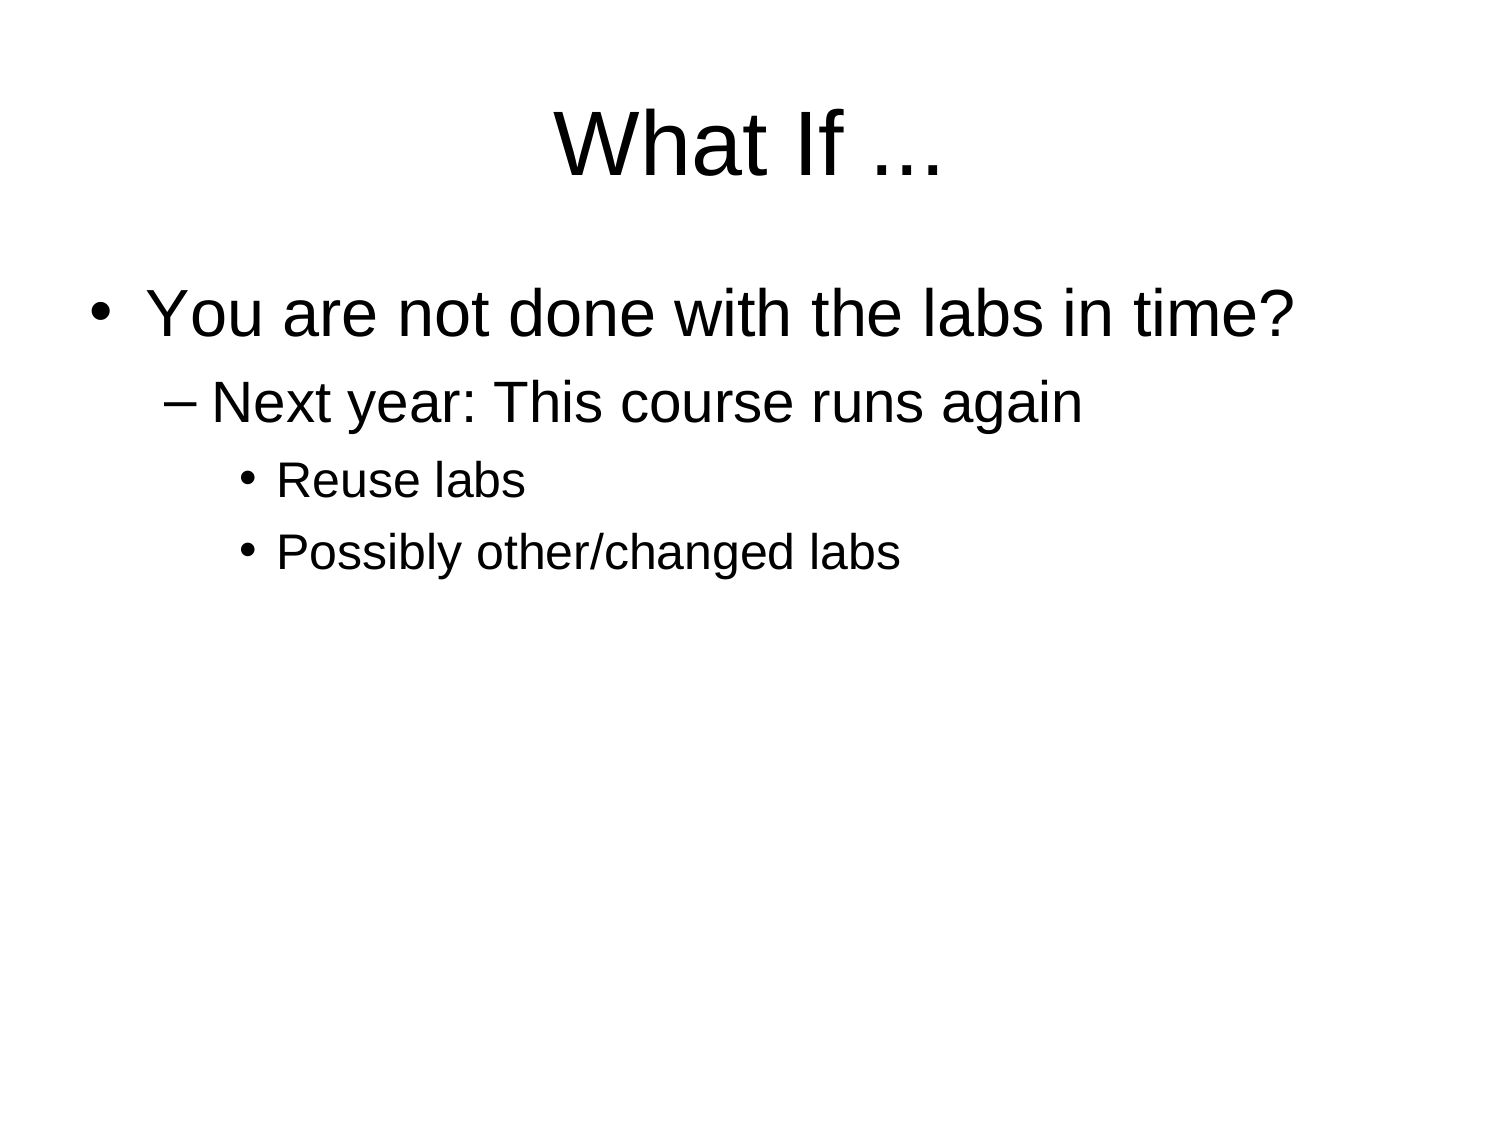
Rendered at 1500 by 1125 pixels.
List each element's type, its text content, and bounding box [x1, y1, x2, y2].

title What If ... [75, 45, 1426, 233]
list You are not done with the labs in time? Next year: This course runs again Reuse labs Possibly other/changed labs [75, 262, 1426, 1005]
